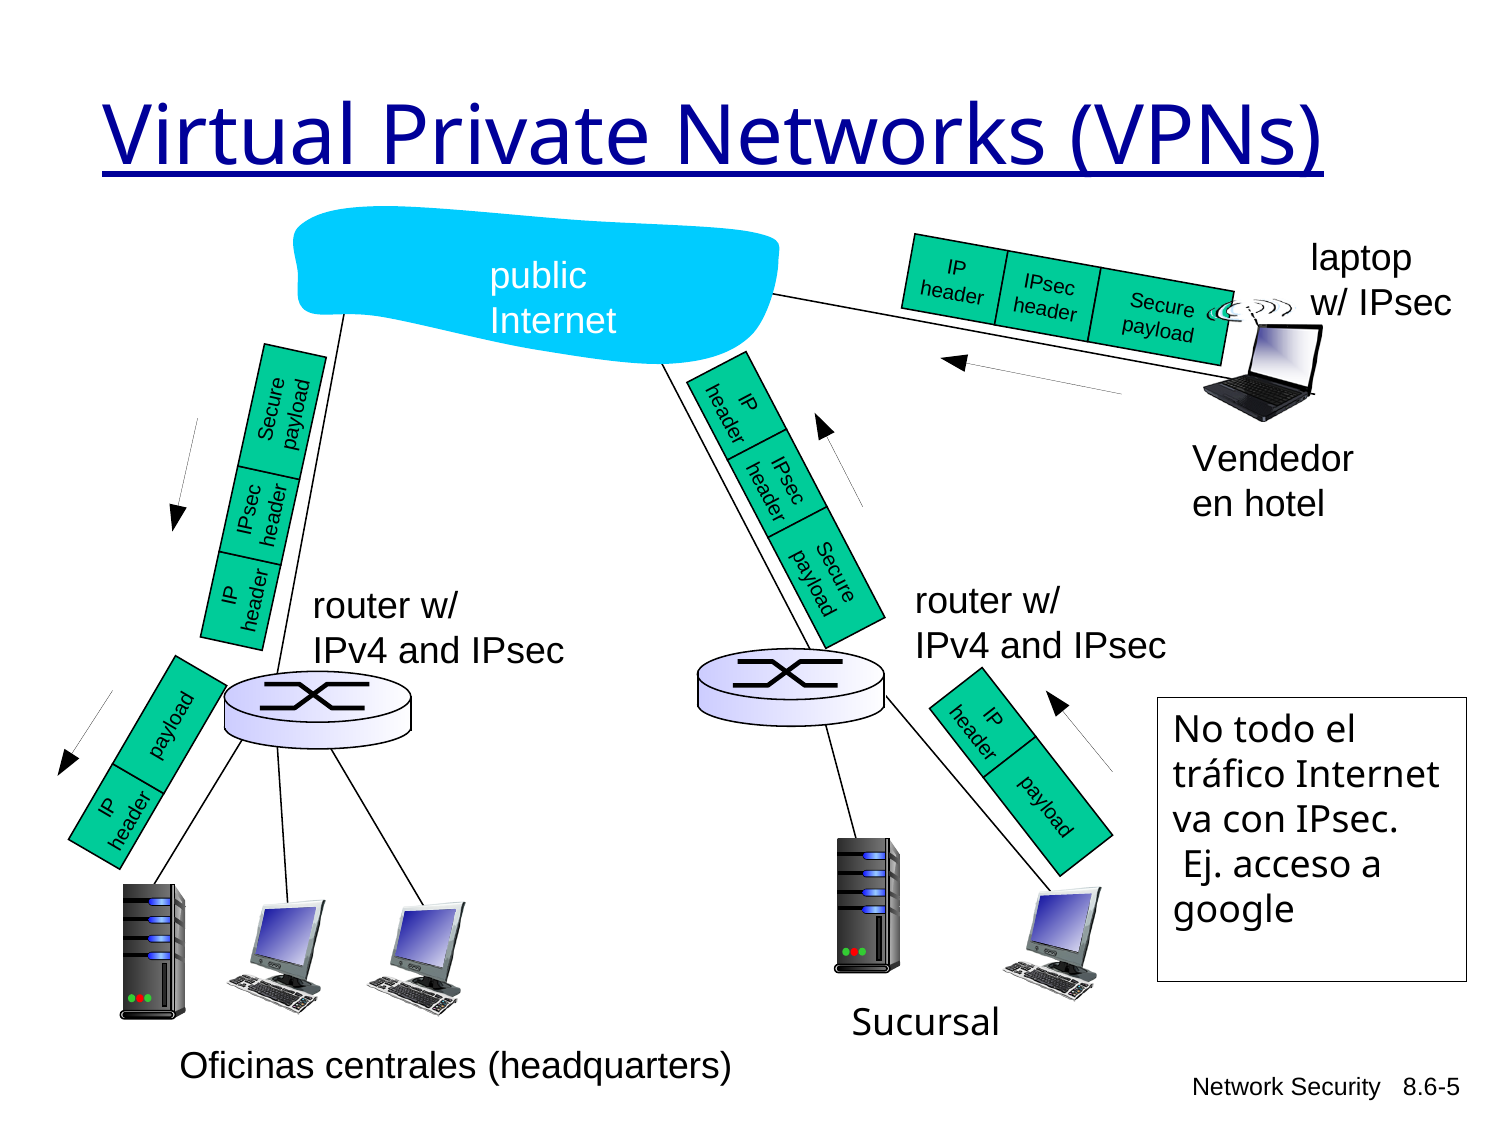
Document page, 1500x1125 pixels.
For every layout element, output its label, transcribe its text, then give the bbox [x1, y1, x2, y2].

picture [978, 881, 1104, 1010]
text_box [293, 225, 780, 365]
text_box payload [112, 655, 227, 794]
text_box laptop w/ IPsec [1295, 225, 1468, 331]
text_box router w/ IPv4 and IPsec [899, 568, 1182, 674]
text_box IPsec header [219, 467, 300, 565]
text_box public Internet [474, 243, 632, 350]
text_box No todo el tráfico Internet va con IPsec. Ej. acceso a google [1157, 697, 1467, 982]
text_box IP header [68, 764, 164, 870]
text_box IP header [200, 551, 281, 651]
text_box Secure payload [237, 343, 327, 480]
text_box router w/ IPv4 and IPsec [297, 573, 580, 680]
text_box Oficinas centrales (headquarters) [164, 1032, 748, 1094]
text_box [1030, 893, 1092, 953]
text_box [224, 671, 411, 749]
text_box [120, 884, 186, 1019]
text_box payload [983, 736, 1113, 877]
picture [1203, 296, 1323, 422]
text_box [255, 906, 317, 966]
title Virtual Private Networks (VPNs) [87, 37, 1452, 225]
text_box IP header [929, 674, 1036, 778]
text_box IP header [901, 233, 1007, 325]
text_box IP header [686, 351, 787, 460]
text_box Secure payload [767, 506, 885, 649]
text_box [395, 909, 456, 968]
text_box Secure payload [1087, 267, 1235, 363]
picture [202, 894, 328, 1023]
text_box Sucursal [836, 989, 1016, 1051]
picture [342, 896, 468, 1025]
text_box Vendedor en hotel [1177, 426, 1369, 533]
text_box IPsec header [994, 250, 1100, 342]
text_box Network Security [762, 1062, 1397, 1114]
text_box [834, 838, 901, 973]
text_box IPsec header [727, 429, 827, 537]
text_box [697, 648, 884, 727]
